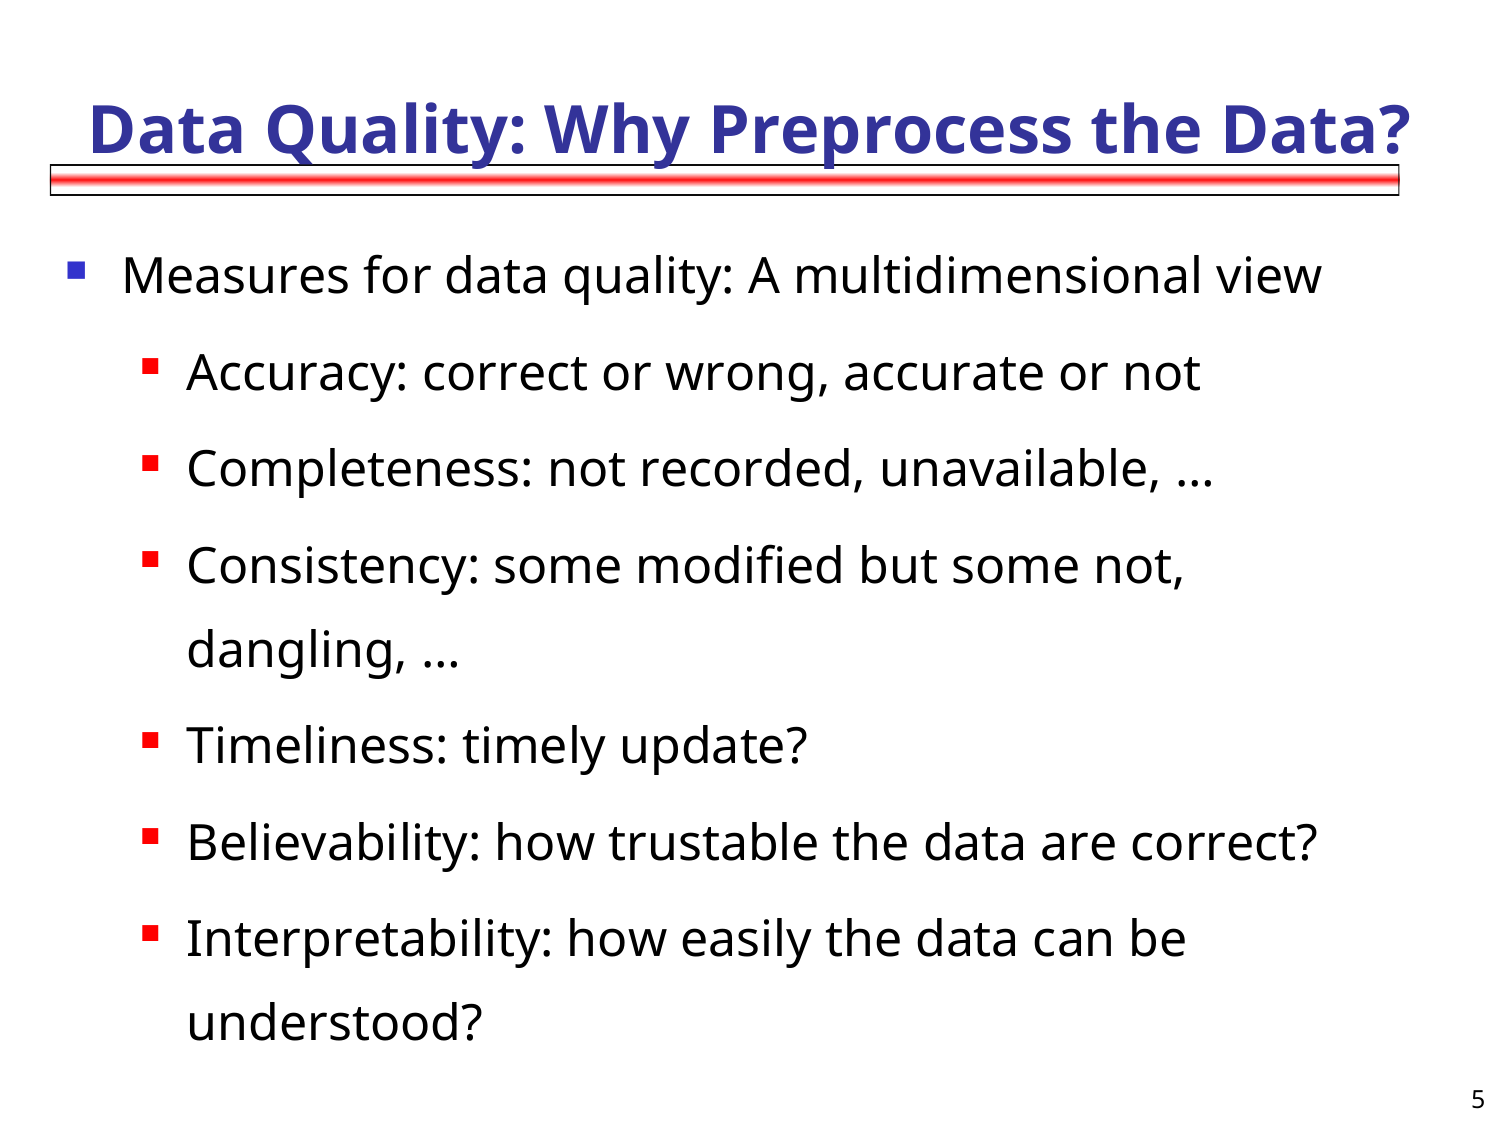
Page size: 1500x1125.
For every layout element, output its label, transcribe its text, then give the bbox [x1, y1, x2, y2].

title Data Quality: Why Preprocess the Data? [0, 0, 1500, 175]
list Measures for data quality: A multidimensional view Accuracy: correct or wrong, accurate or not Completeness: not recorded, unavailable, … Consistency: some modified but some not, dangling, … Timeliness: timely update? Believability: how trustable the data are correct? Interpretability: how easily the data can be understood? [49, 212, 1425, 1035]
text_box <number> [1187, 1062, 1500, 1125]
